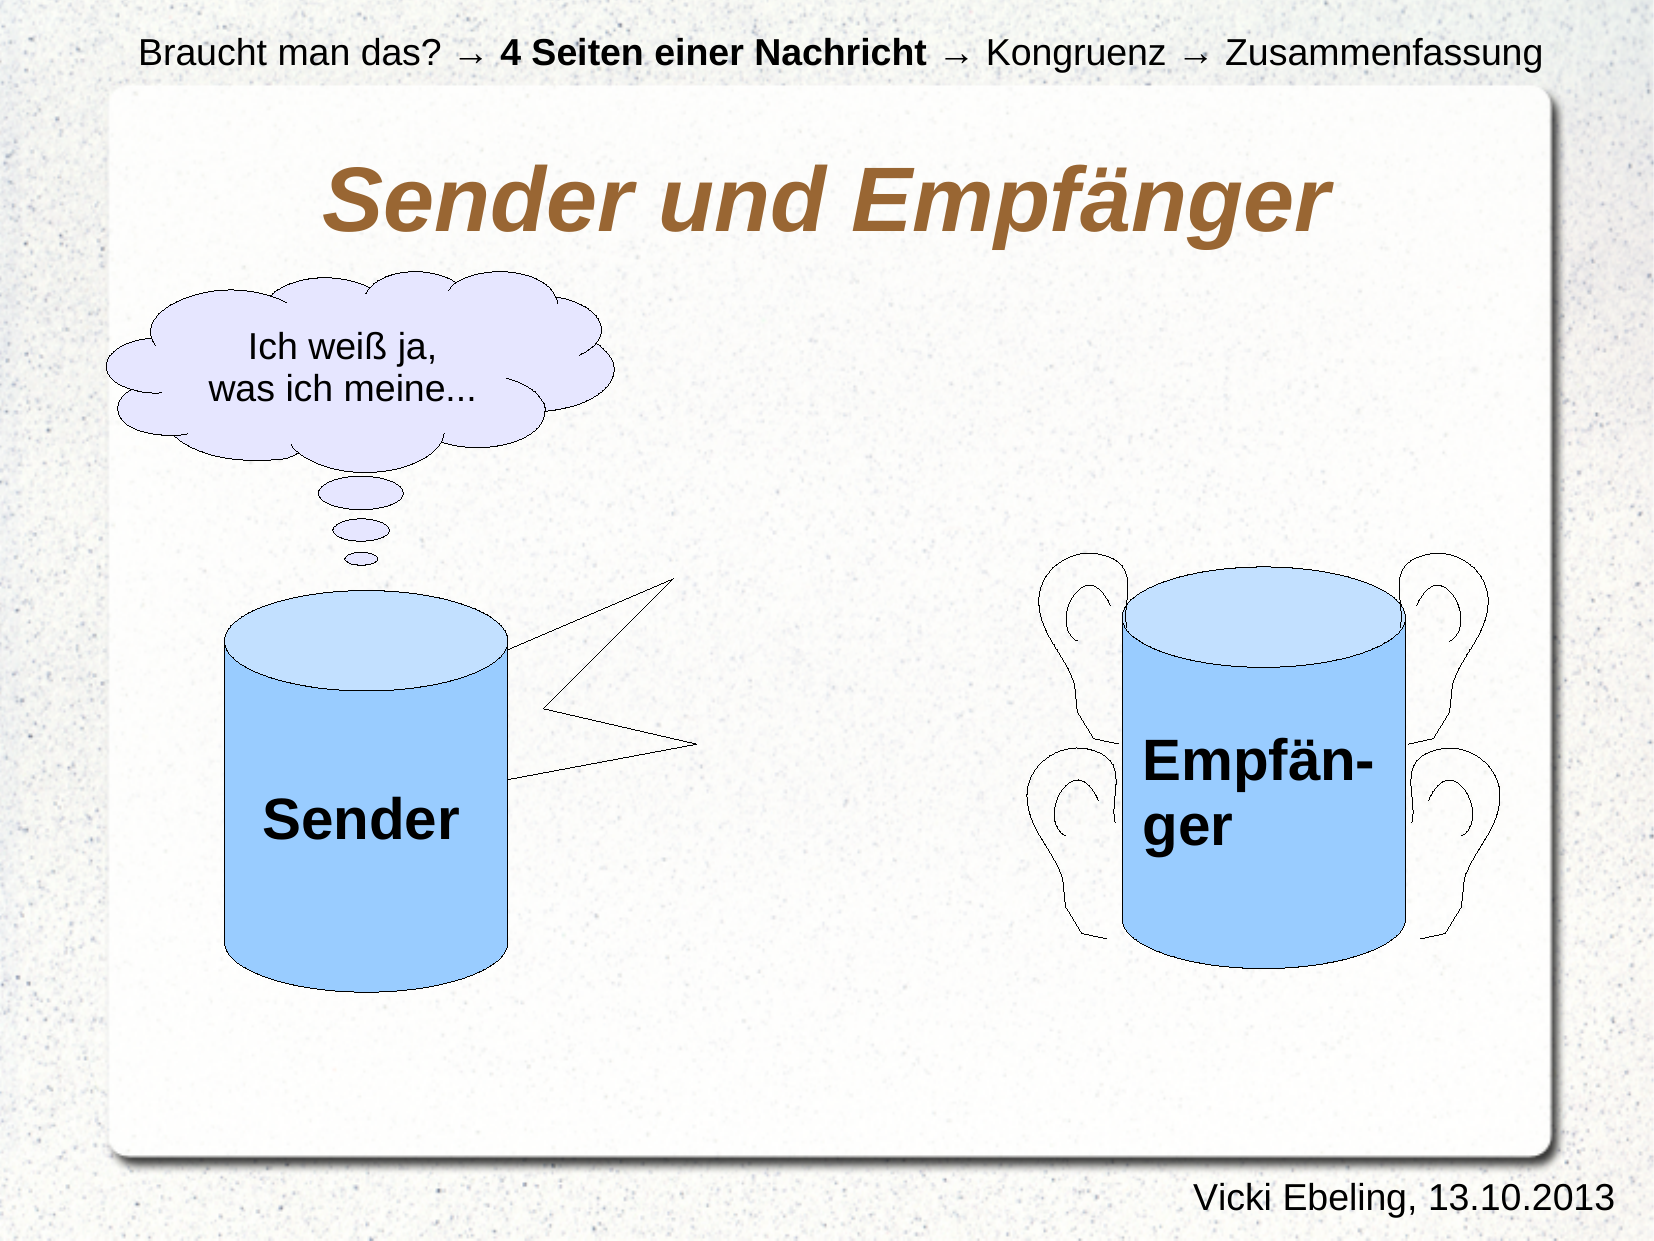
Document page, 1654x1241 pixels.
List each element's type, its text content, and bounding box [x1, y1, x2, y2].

text_box Empfän- ger [1127, 720, 1391, 866]
text_box [1122, 622, 1406, 969]
text_box Ich weiß ja, was ich meine... [106, 271, 615, 473]
text_box [224, 645, 508, 993]
text_box Braucht man das? → 4 Seiten einer Nachricht → Kongruenz → Zusammenfassung [123, 23, 1559, 81]
text_box Ich weiß ja, was ich meine... [332, 518, 390, 542]
text_box Ich weiß ja, was ich meine... [318, 476, 404, 510]
picture [0, 0, 1654, 1241]
text_box Vicki Ebeling, 13.10.2013 [1178, 1169, 1630, 1227]
title Sender und Empfänger [118, 96, 1536, 304]
text_box Sender [248, 779, 476, 860]
